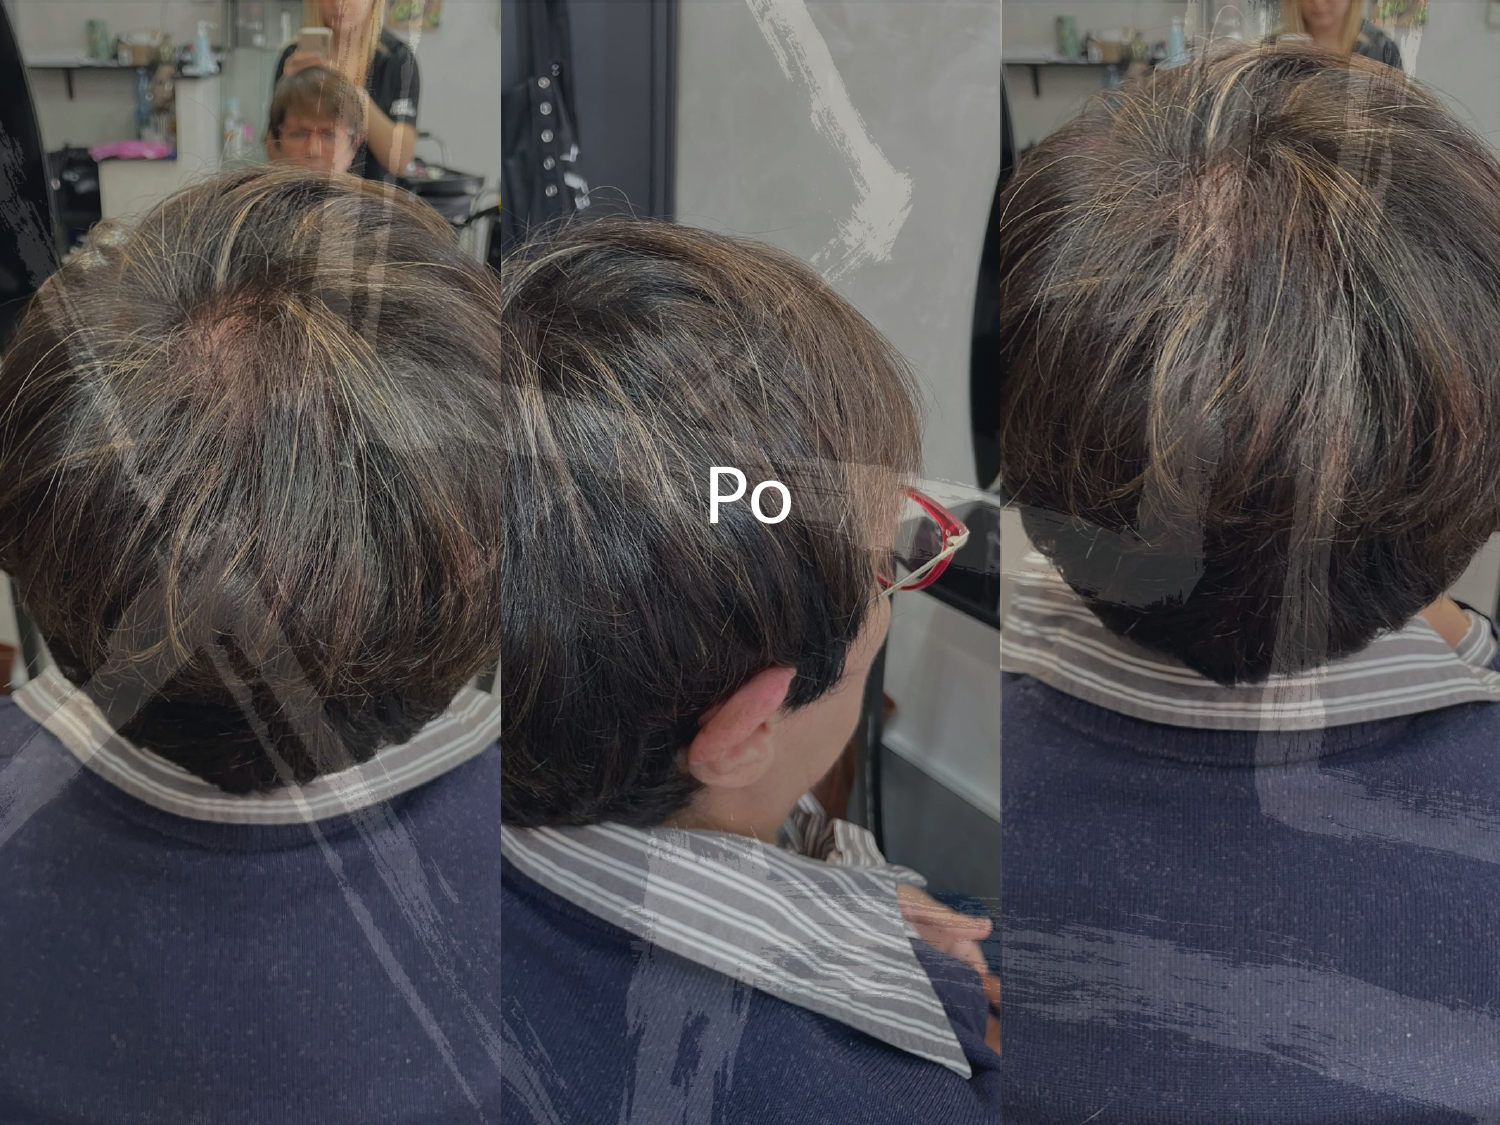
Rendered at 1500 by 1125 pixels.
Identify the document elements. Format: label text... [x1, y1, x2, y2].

picture [0, 0, 1500, 1125]
title Po [146, 90, 1353, 549]
